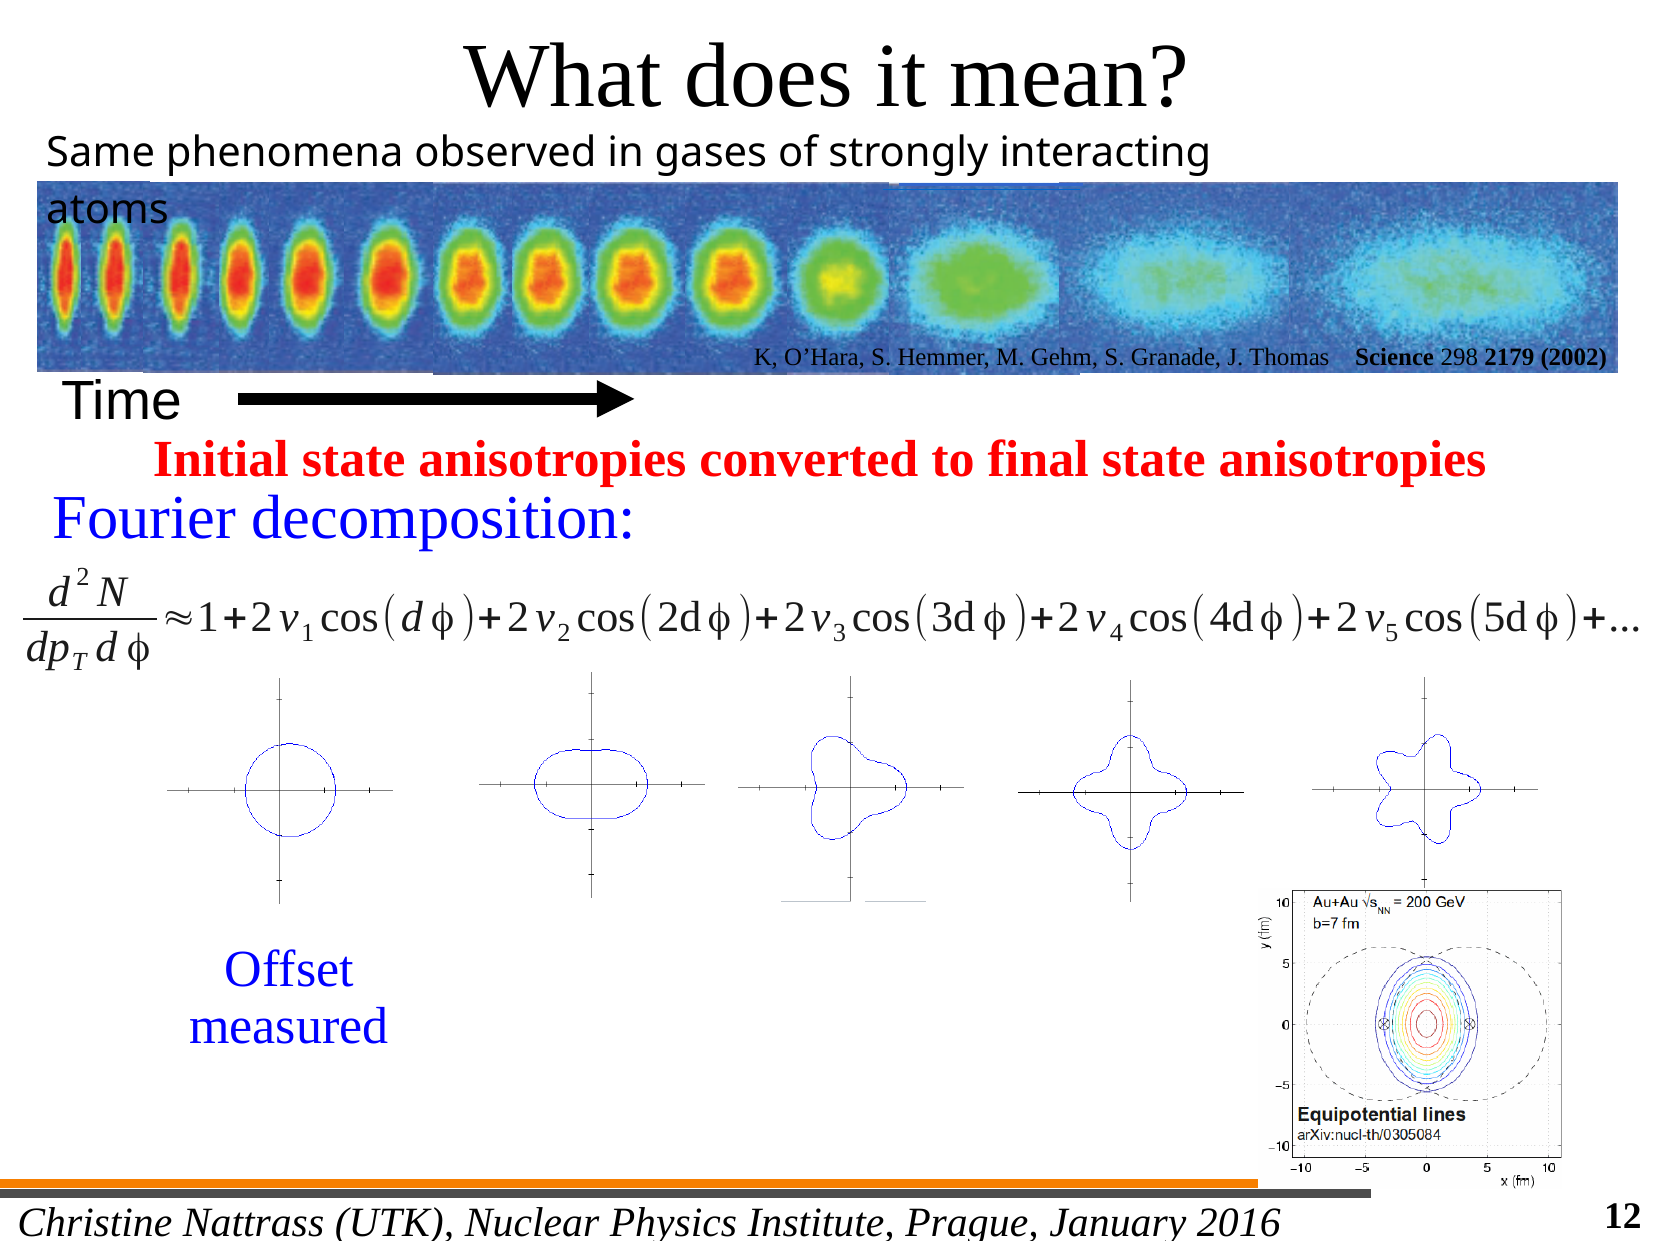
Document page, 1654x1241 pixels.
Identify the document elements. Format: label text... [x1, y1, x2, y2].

picture [738, 677, 964, 902]
text_box Same phenomena observed in gases of strongly interacting atoms [31, 114, 1328, 247]
chart [14, 561, 1649, 677]
text_box K, O’Hara, S. Hemmer, M. Gehm, S. Granade, J. Thomas Science 298 2179 (2002) [594, 332, 1628, 379]
picture [479, 677, 705, 898]
text_box Offset measured [157, 932, 421, 1063]
picture [167, 678, 393, 904]
picture [37, 182, 1618, 375]
picture [1018, 680, 1244, 902]
title What does it mean? [82, 19, 1571, 131]
text_box Time [46, 356, 197, 439]
text_box Fourier decomposition: [37, 475, 900, 560]
picture [1258, 677, 1562, 1189]
text_box Initial state anisotropies converted to final state anisotropies [138, 422, 1564, 496]
